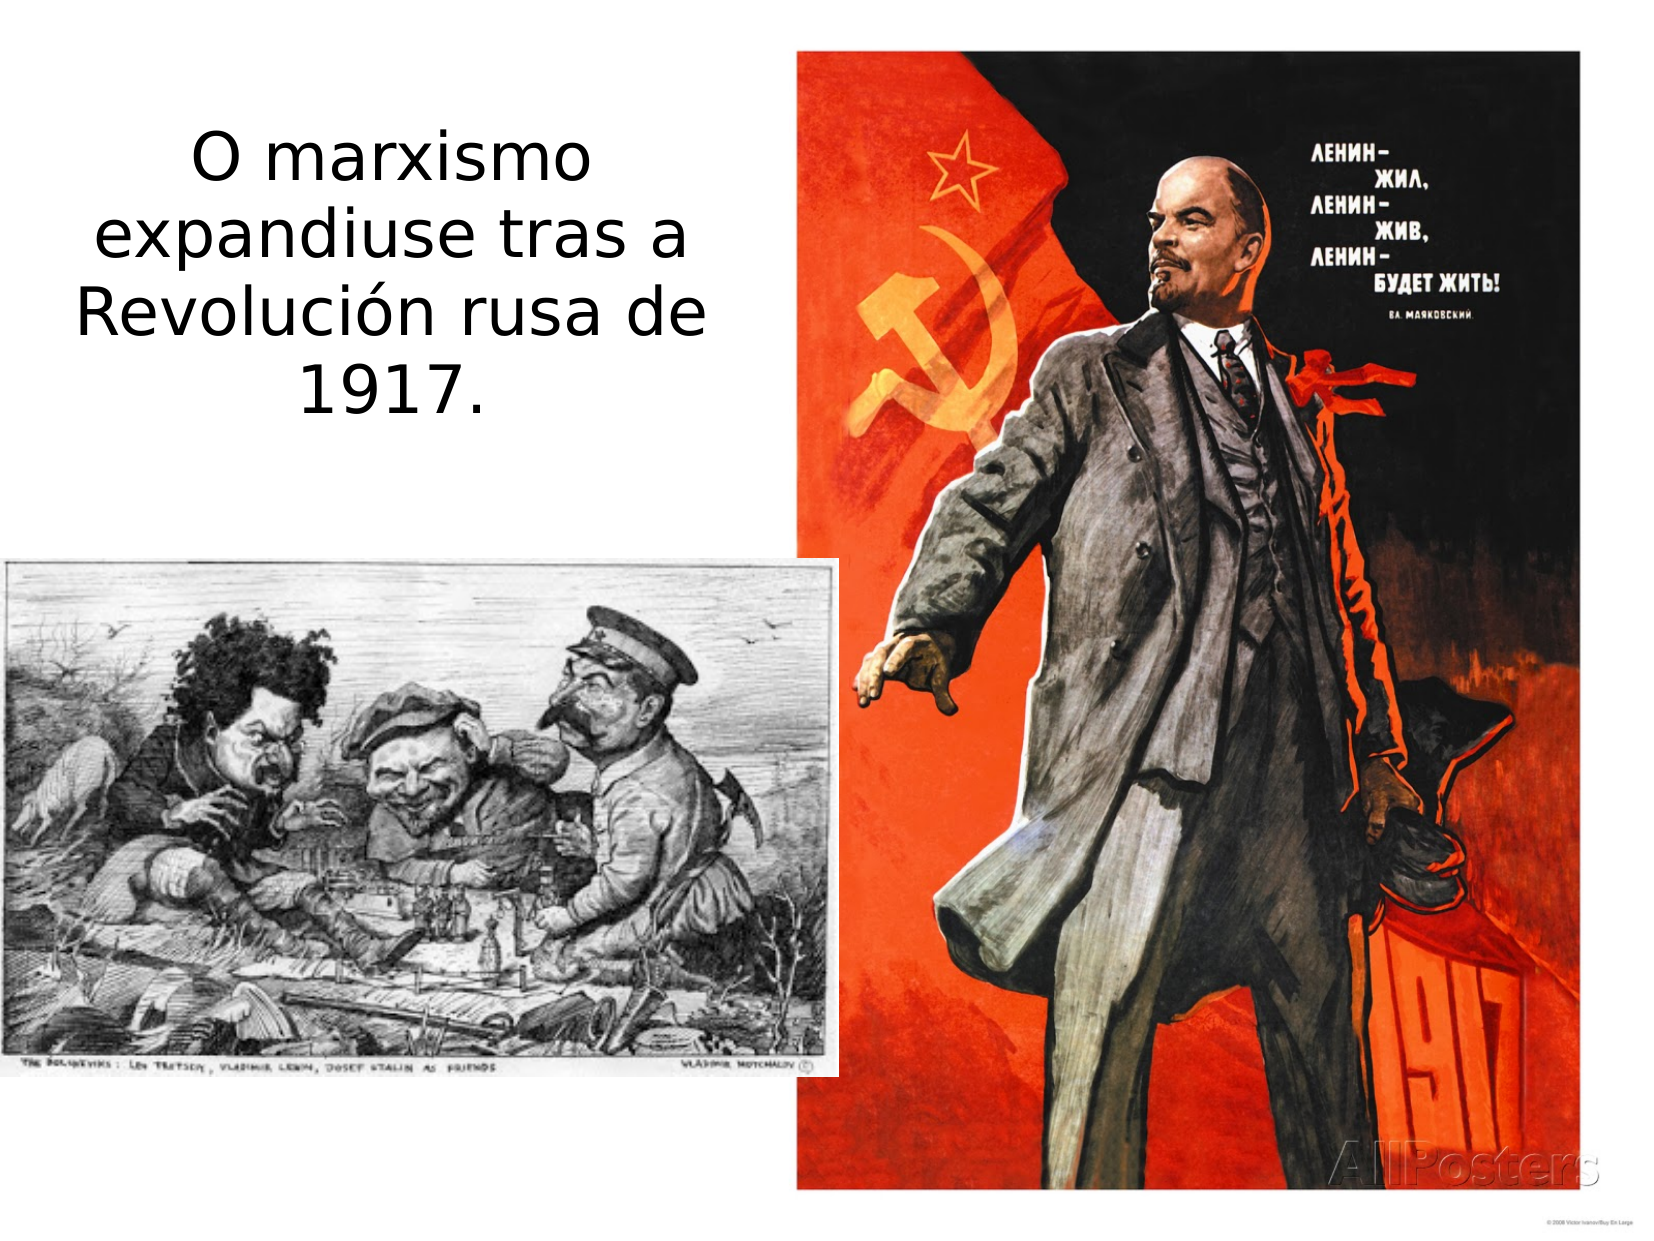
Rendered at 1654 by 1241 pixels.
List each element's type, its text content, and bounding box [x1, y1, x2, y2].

picture [0, 0, 1654, 1241]
subtitle O marxismo expandiuse tras a Revolución rusa de 1917. [59, 59, 723, 489]
